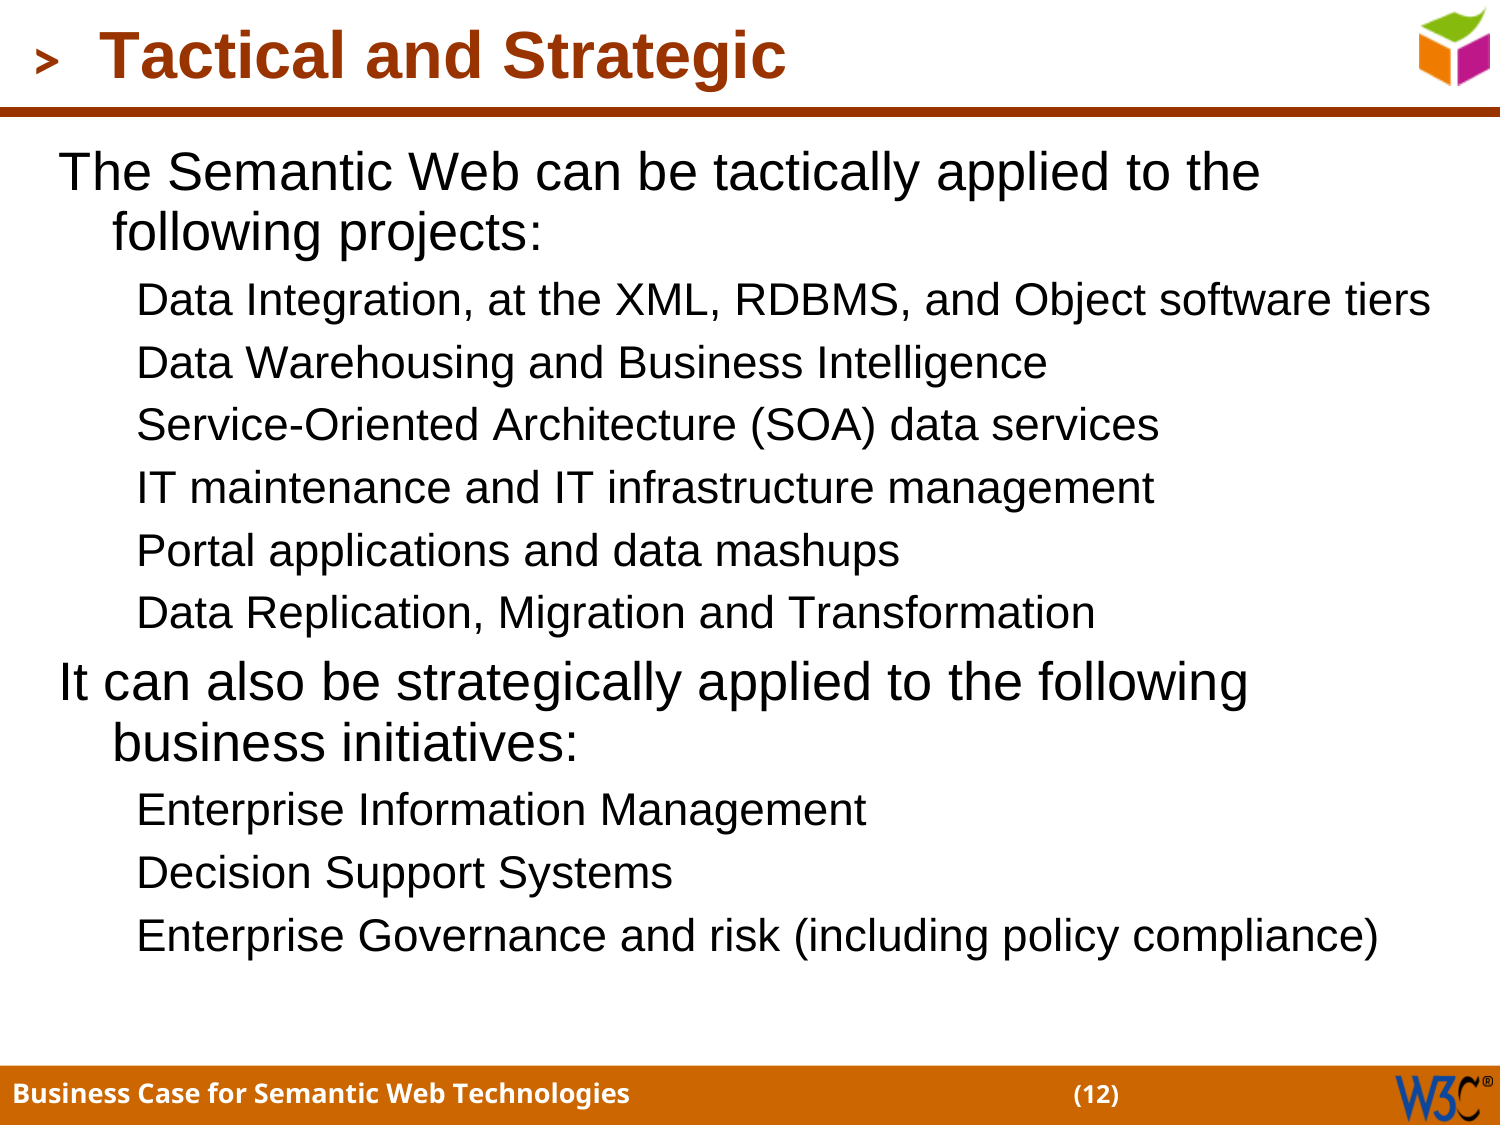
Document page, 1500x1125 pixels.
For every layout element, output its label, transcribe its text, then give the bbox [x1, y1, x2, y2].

picture [1419, 5, 1490, 86]
list The Semantic Web can be tactically applied to the following projects: Data Integration, at the XML, RDBMS, and Object software tiers Data Warehousing and Business Intelligence Service-Oriented Architecture (SOA) data services IT maintenance and IT infrastructure management Portal applications and data mashups Data Replication, Migration and Transformation It can also be strategically applied to the following business initiatives: Enterprise Information Management Decision Support Systems Enterprise Governance and risk (including policy compliance) [26, 133, 1473, 1080]
title Tactical and Strategic [84, 0, 1354, 115]
picture [1392, 1073, 1497, 1125]
